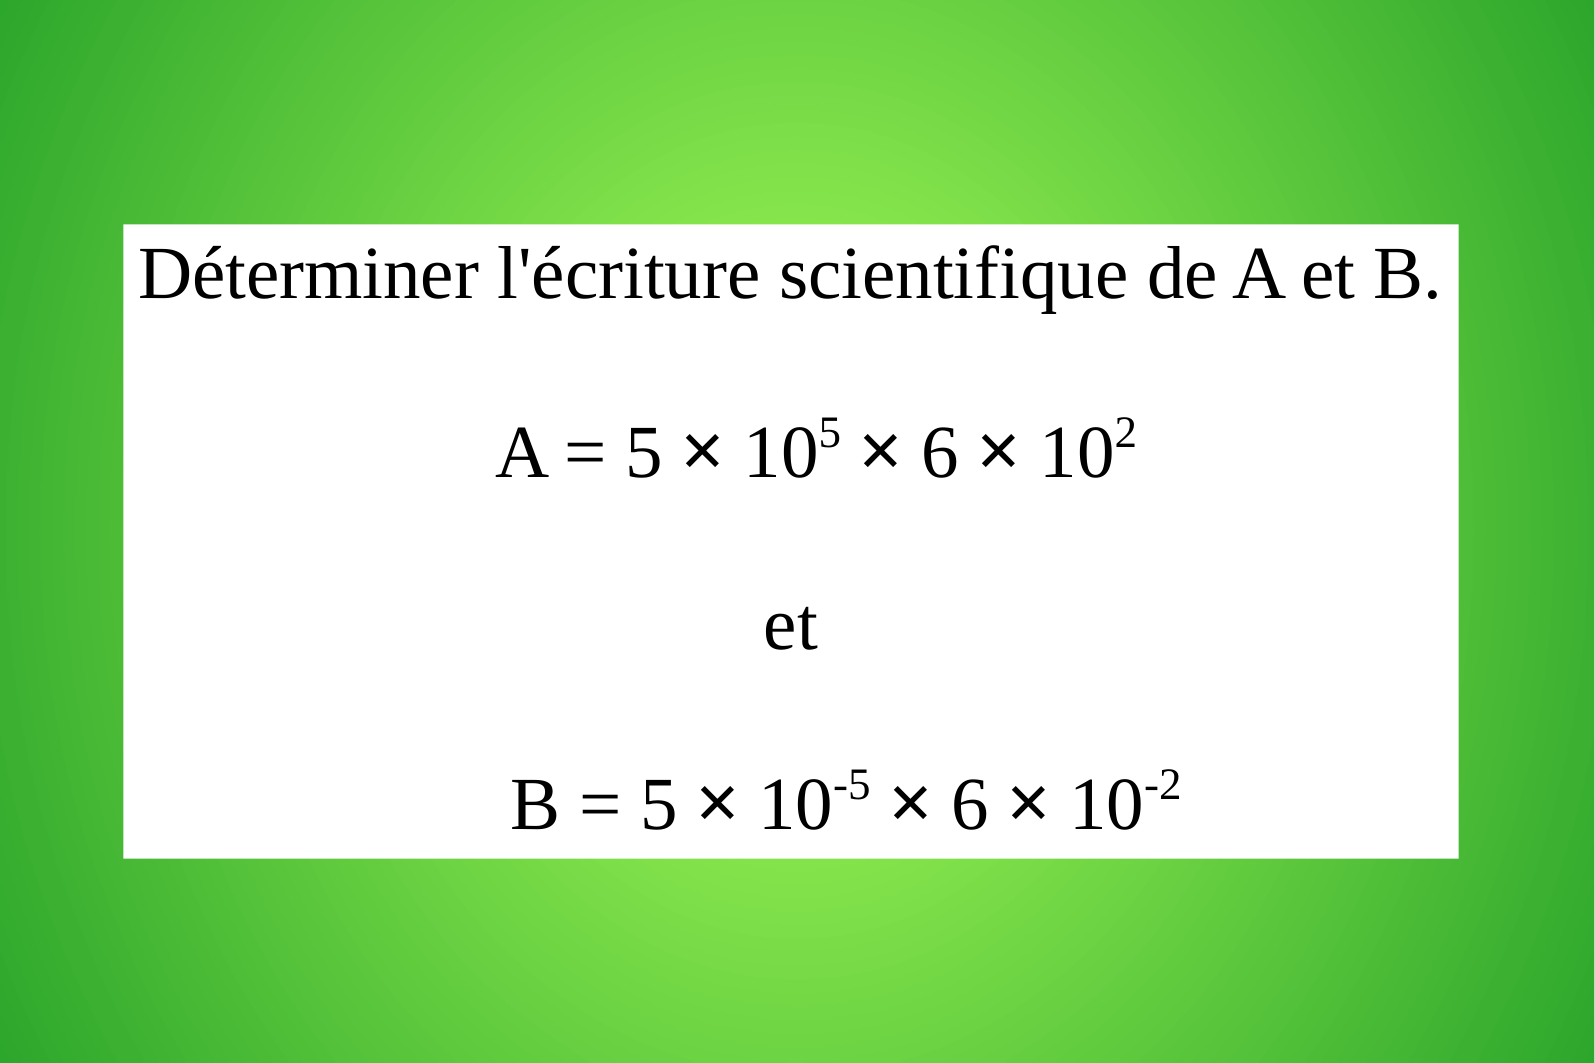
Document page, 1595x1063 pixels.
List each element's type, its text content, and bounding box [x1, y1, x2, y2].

text_box Déterminer l'écriture scientifique de A et B. A = 5 × 105 × 6 × 102 et B = 5 × 10-5 × 6 × 10-2 [123, 224, 1459, 854]
picture [0, 0, 1595, 1063]
